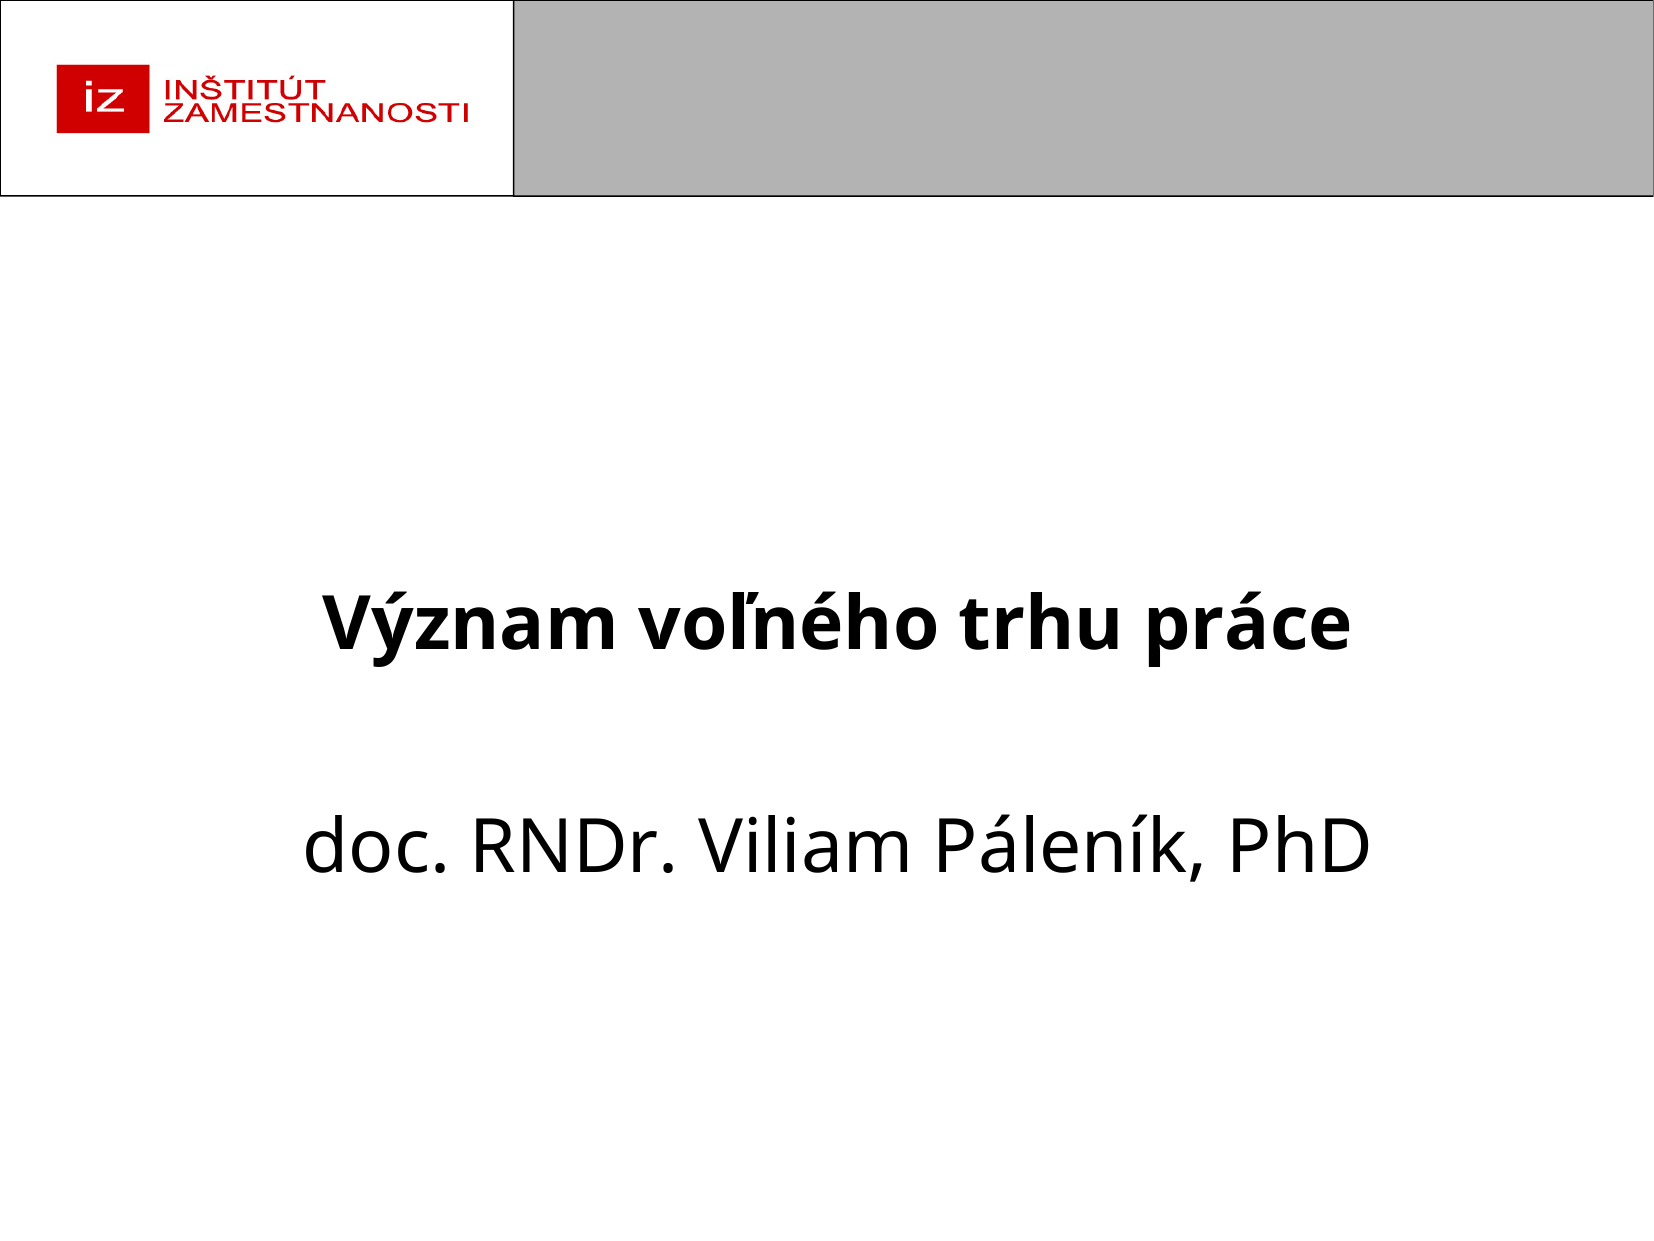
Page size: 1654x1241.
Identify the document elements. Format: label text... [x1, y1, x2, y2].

list Význam voľného trhu práce doc. RNDr. Viliam Páleník, PhD [123, 340, 1536, 1123]
text_box [0, 0, 1654, 197]
picture [5, 5, 513, 190]
